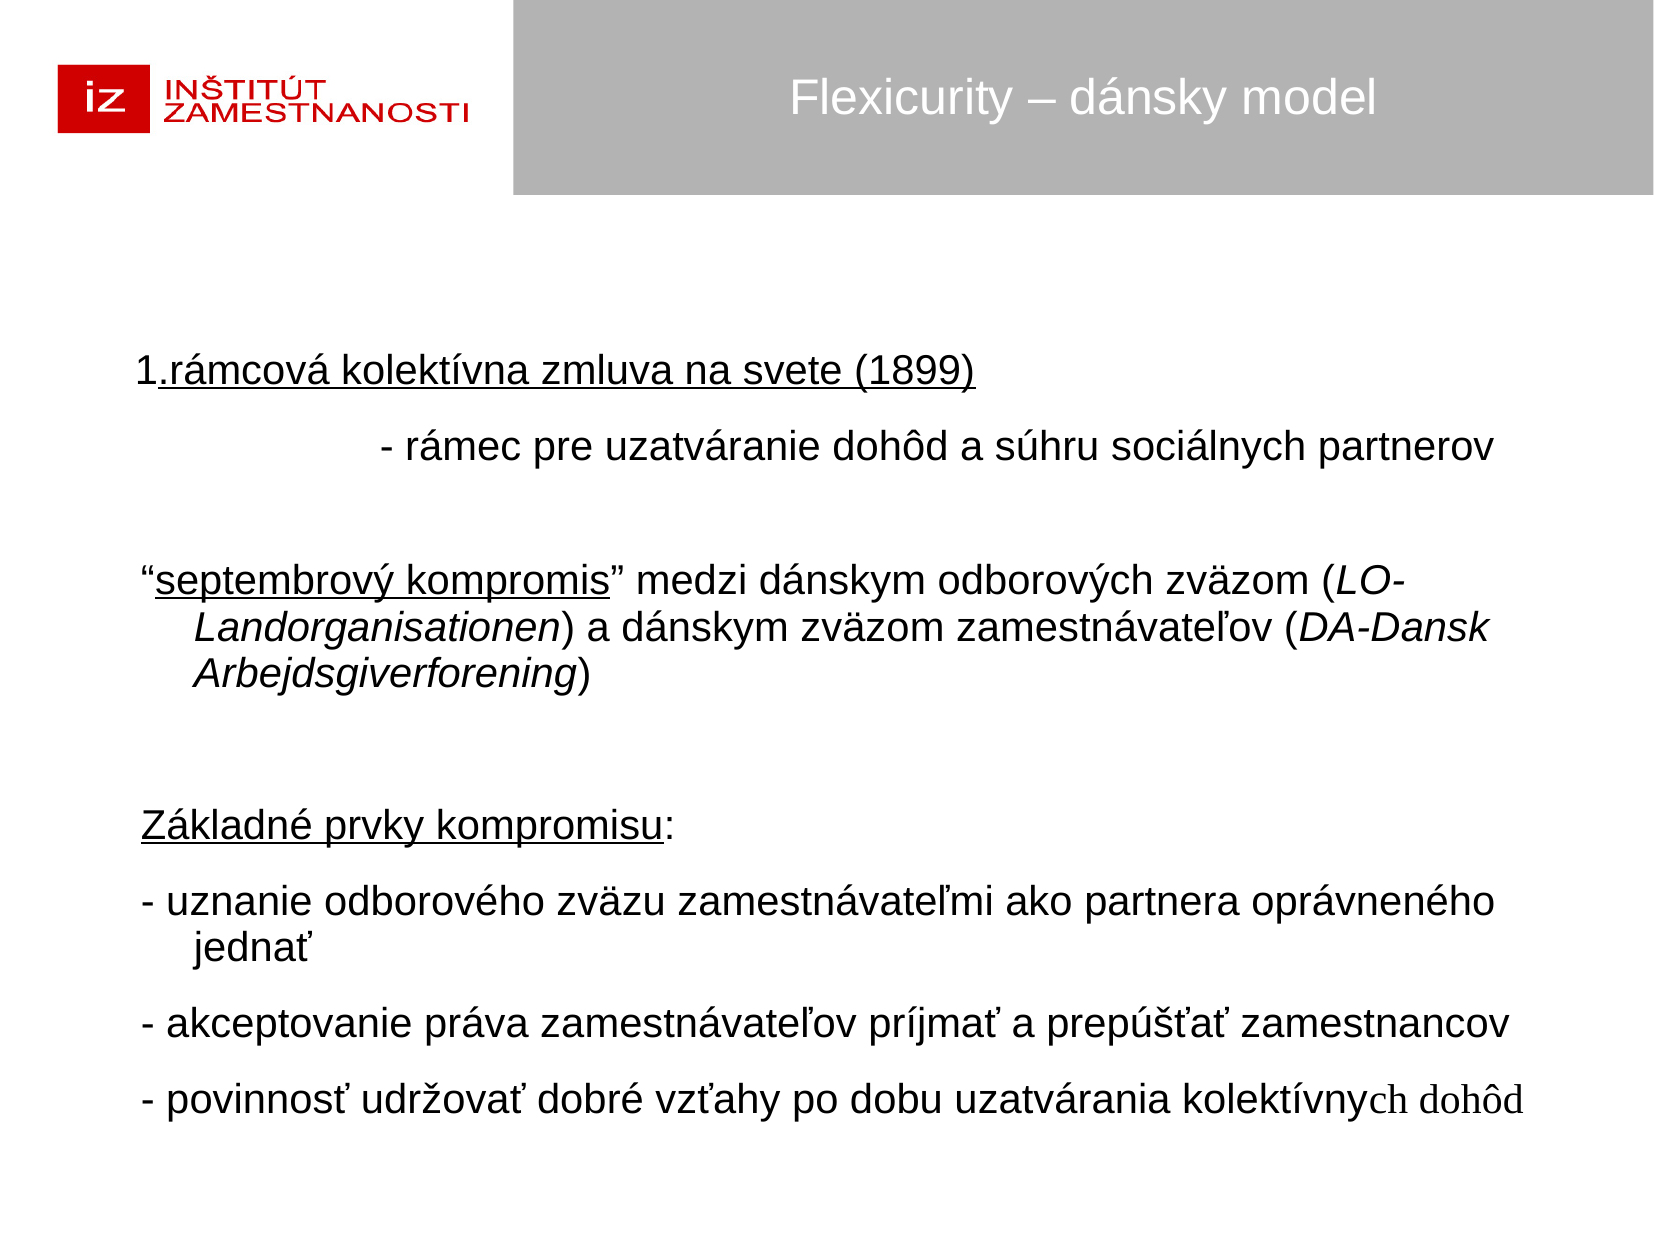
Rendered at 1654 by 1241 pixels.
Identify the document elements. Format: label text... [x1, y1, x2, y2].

text_box Flexicurity – dánsky model [513, 0, 1654, 195]
list 1.rámcová kolektívna zmluva na svete (1899) - rámec pre uzatváranie dohôd a súhru sociálnych partnerov “septembrový kompromis” medzi dánskym odborových zväzom (LO-Landorganisationen) a dánskym zväzom zamestnávateľov (DA-Dansk Arbejdsgiverforening) Základné prvky kompromisu: - uznanie odborového zväzu zamestnávateľmi ako partnera oprávneného jednať - akceptovanie práva zamestnávateľov príjmať a prepúšťať zamestnancov - povinnosť udržovať dobré vzťahy po dobu uzatvárania kolektívnych dohôd [123, 346, 1536, 1214]
picture [6, 5, 513, 189]
text_box [0, 0, 1654, 196]
